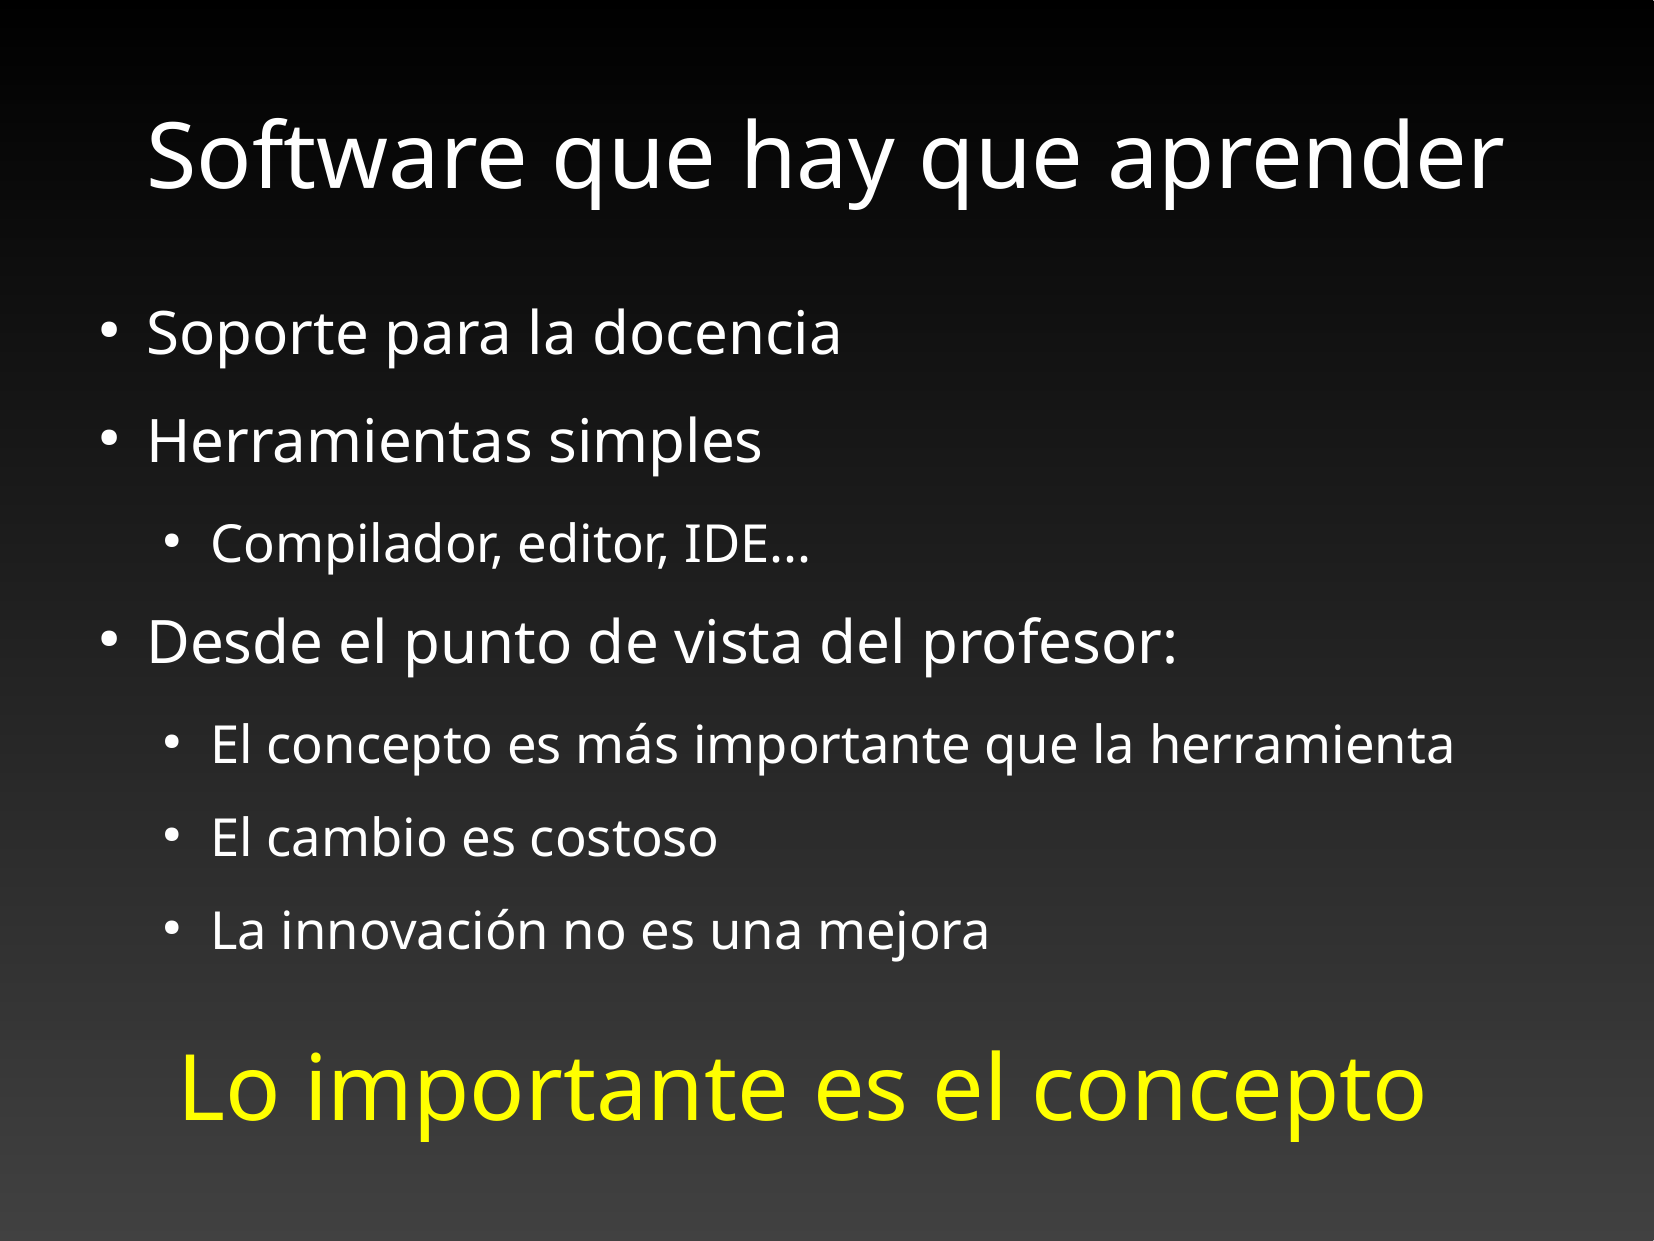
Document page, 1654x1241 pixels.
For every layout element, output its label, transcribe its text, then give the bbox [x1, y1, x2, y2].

title Lo importante es el concepto [59, 988, 1548, 1182]
list Soporte para la docencia Herramientas simples Compilador, editor, IDE... Desde el punto de vista del profesor: El concepto es más importante que la herramienta El cambio es costoso La innovación no es una mejora [82, 290, 1571, 975]
title Software que hay que aprender [82, 56, 1571, 250]
